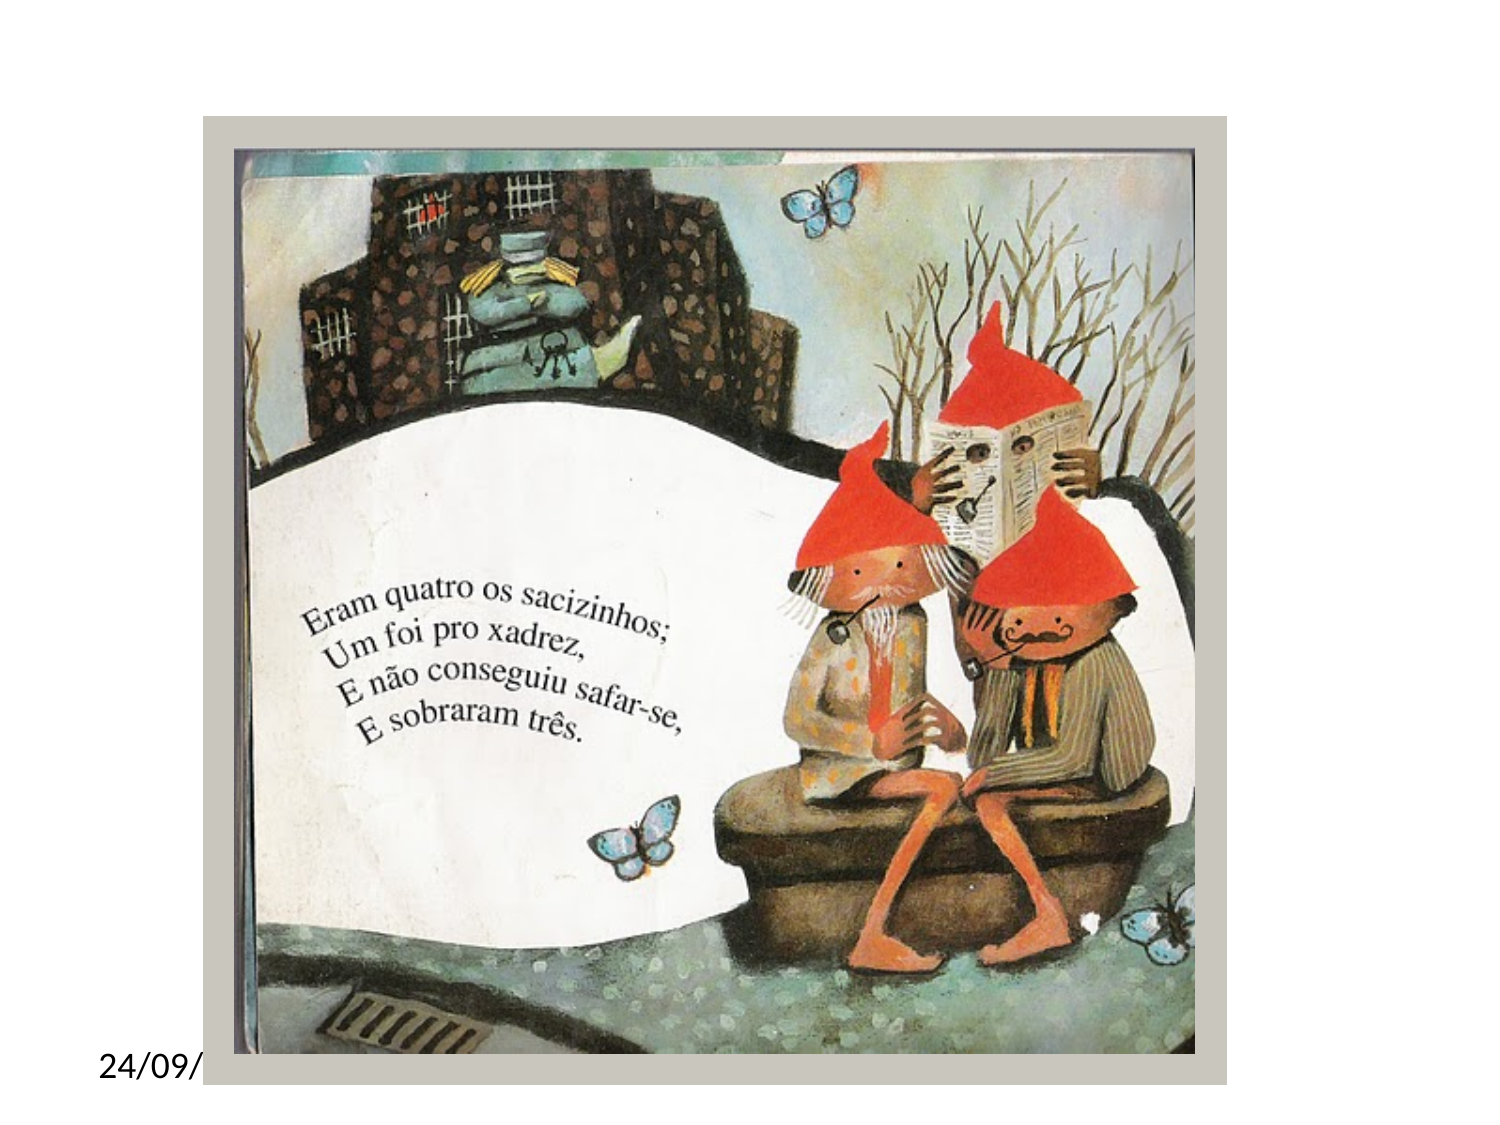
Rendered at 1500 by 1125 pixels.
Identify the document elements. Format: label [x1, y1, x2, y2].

title [75, 45, 1425, 233]
picture [234, 147, 1196, 1054]
